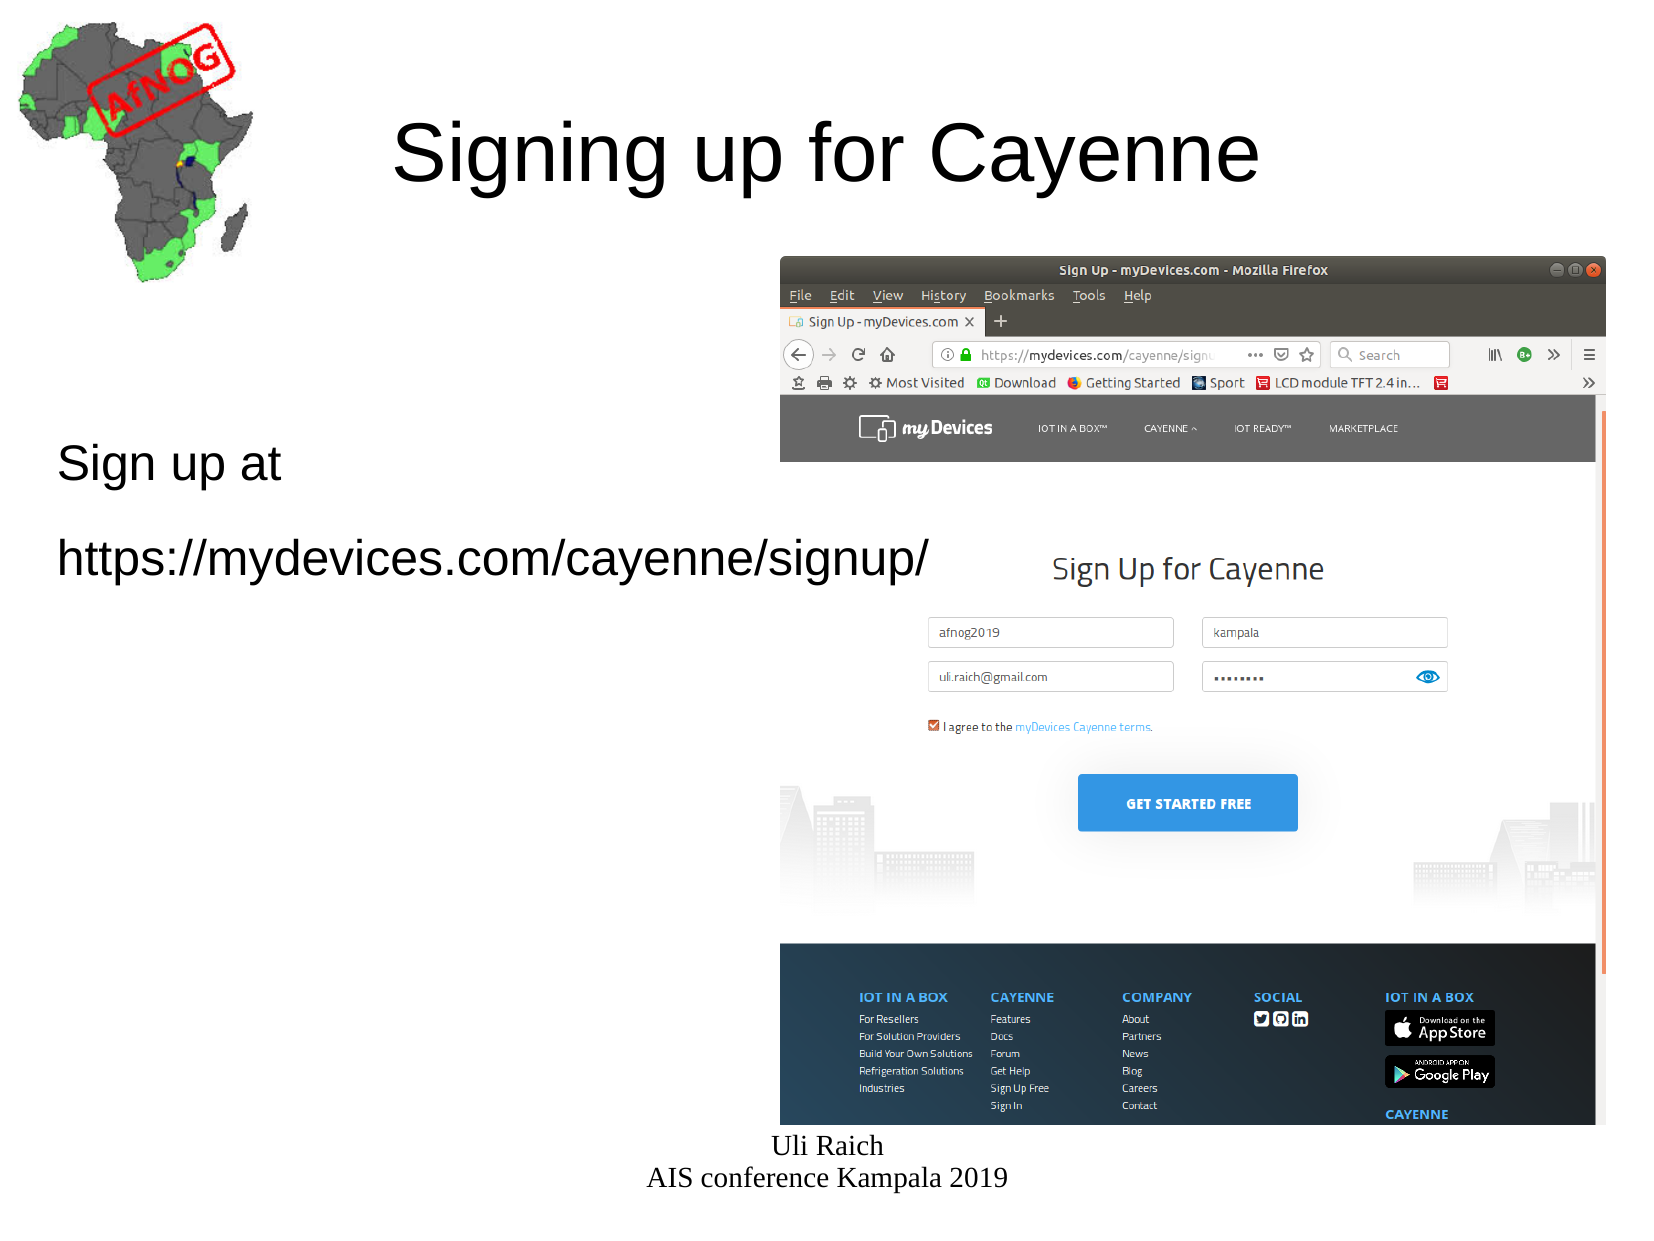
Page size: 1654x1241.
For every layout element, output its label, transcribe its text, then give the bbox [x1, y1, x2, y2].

title Signing up for Cayenne [82, 49, 1571, 257]
picture [780, 256, 1606, 1126]
picture [9, 0, 259, 291]
list Sign up at https://mydevices.com/cayenne/signup/ [56, 435, 1546, 820]
